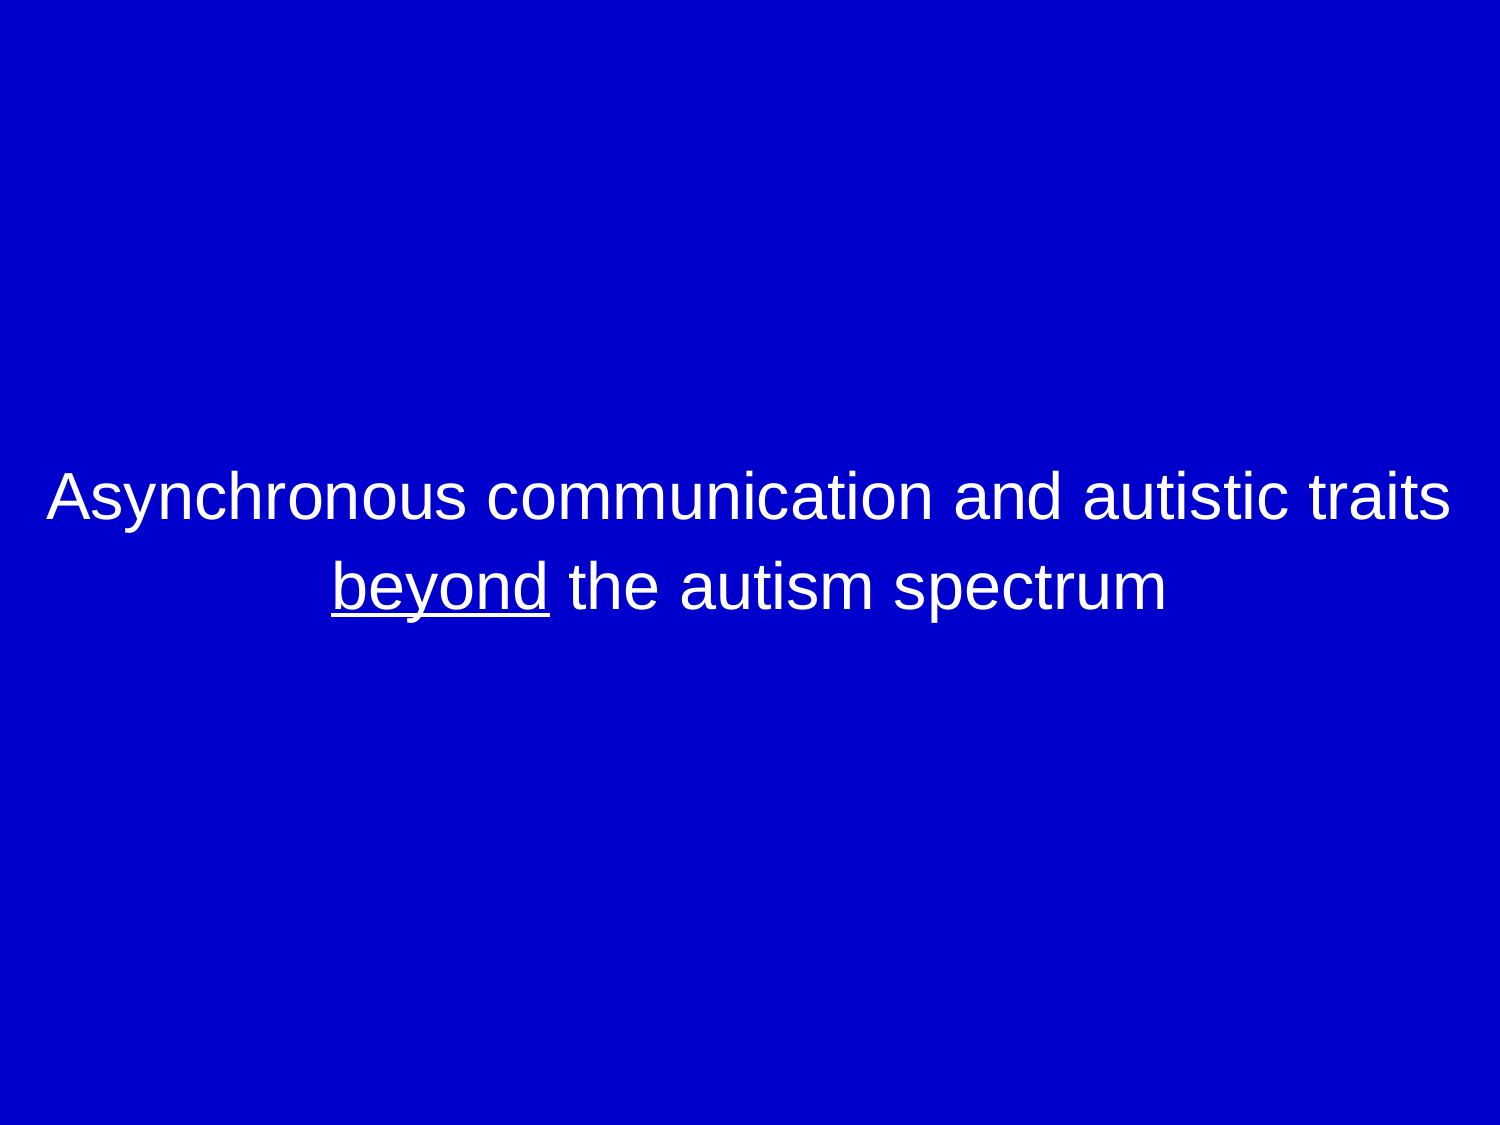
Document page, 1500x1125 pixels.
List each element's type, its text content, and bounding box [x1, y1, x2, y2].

title Asynchronous communication and autistic traits beyond the autism spectrum [0, 357, 1500, 711]
